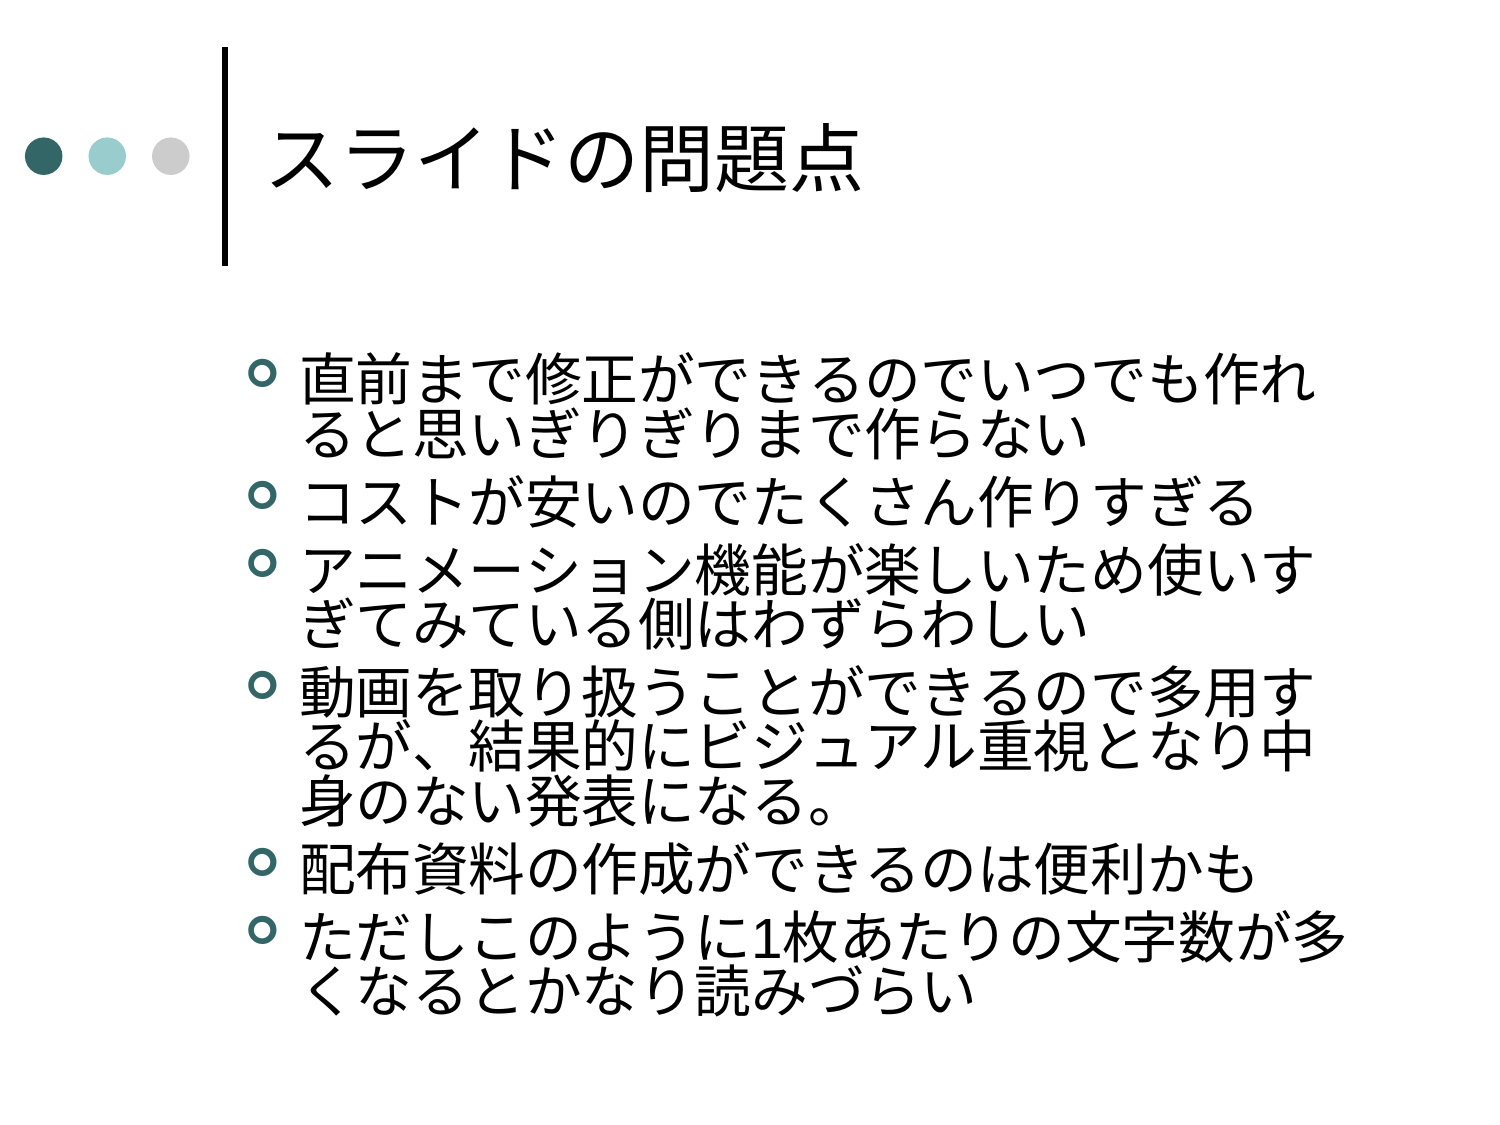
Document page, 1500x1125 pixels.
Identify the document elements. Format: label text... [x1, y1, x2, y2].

title スライドの問題点 [249, 31, 1412, 282]
list 直前まで修正ができるのでいつでも作れると思いぎりぎりまで作らない コストが安いのでたくさん作りすぎる アニメーション機能が楽しいため使いすぎてみている側はわずらわしい 動画を取り扱うことができるので多用するが、結果的にビジュアル重視となり中身のない発表になる。 配布資料の作成ができるのは便利かも ただしこのように1枚あたりの文字数が多くなるとかなり読みづらい [230, 349, 1381, 1038]
